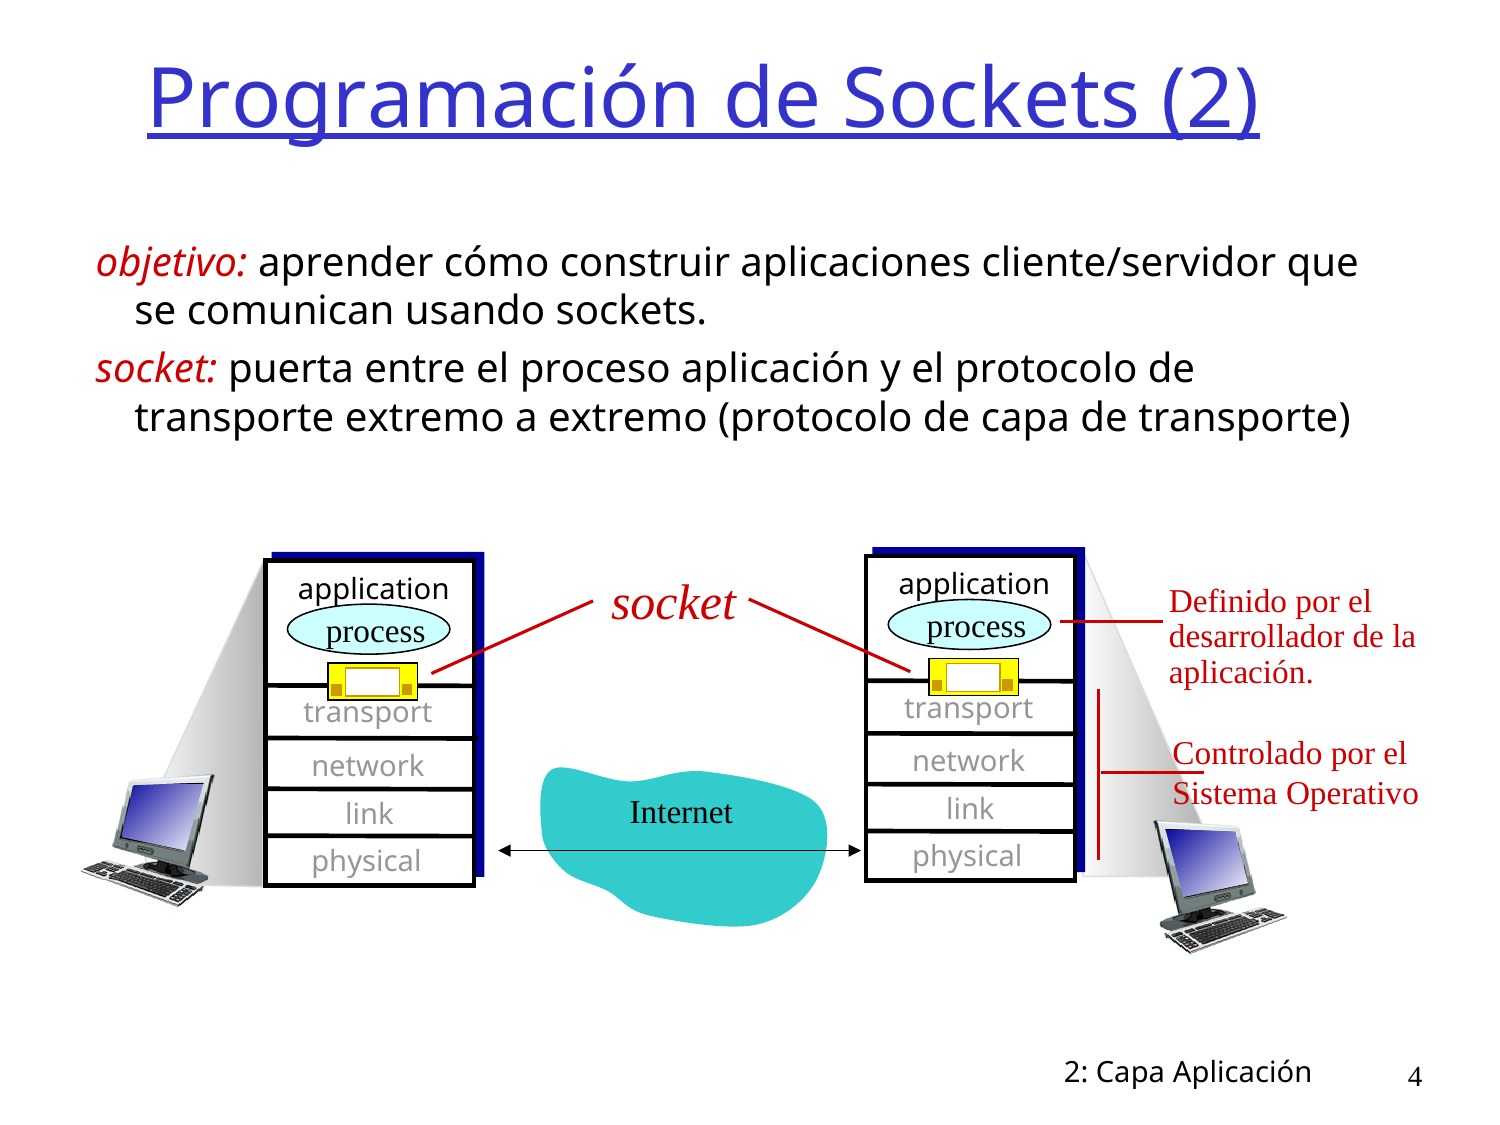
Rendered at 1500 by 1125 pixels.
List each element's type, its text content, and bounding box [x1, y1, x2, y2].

text_box Controlado por el Sistema Operativo [1157, 723, 1435, 859]
list objetivo: aprender cómo construir aplicaciones cliente/servidor que se comunican usando sockets. socket: puerta entre el proceso aplicación y el protocolo de transporte extremo a extremo (protocolo de capa de transporte) [80, 228, 1397, 481]
text_box application [265, 559, 482, 613]
text_box Internet [614, 783, 748, 839]
text_box process [888, 599, 1051, 650]
picture [48, 768, 219, 917]
text_box network [259, 735, 477, 790]
text_box [540, 767, 828, 850]
text_box Definido por el desarrollador de la aplicación. [1154, 575, 1432, 699]
text_box [168, 551, 485, 887]
text_box [547, 851, 826, 927]
text_box link [261, 784, 478, 839]
text_box application [866, 554, 1083, 609]
text_box physical [258, 831, 475, 885]
text_box link [862, 779, 1079, 834]
text_box [866, 547, 1158, 877]
text_box [1165, 829, 1249, 898]
text_box transport [860, 677, 1077, 730]
text_box physical [859, 826, 1076, 881]
text_box process [287, 604, 450, 655]
text_box [120, 782, 204, 851]
text_box network [860, 730, 1077, 785]
text_box socket [596, 568, 752, 639]
picture [1150, 814, 1321, 964]
title Programación de Sockets (2) [100, 0, 1376, 188]
text_box transport [259, 682, 477, 735]
